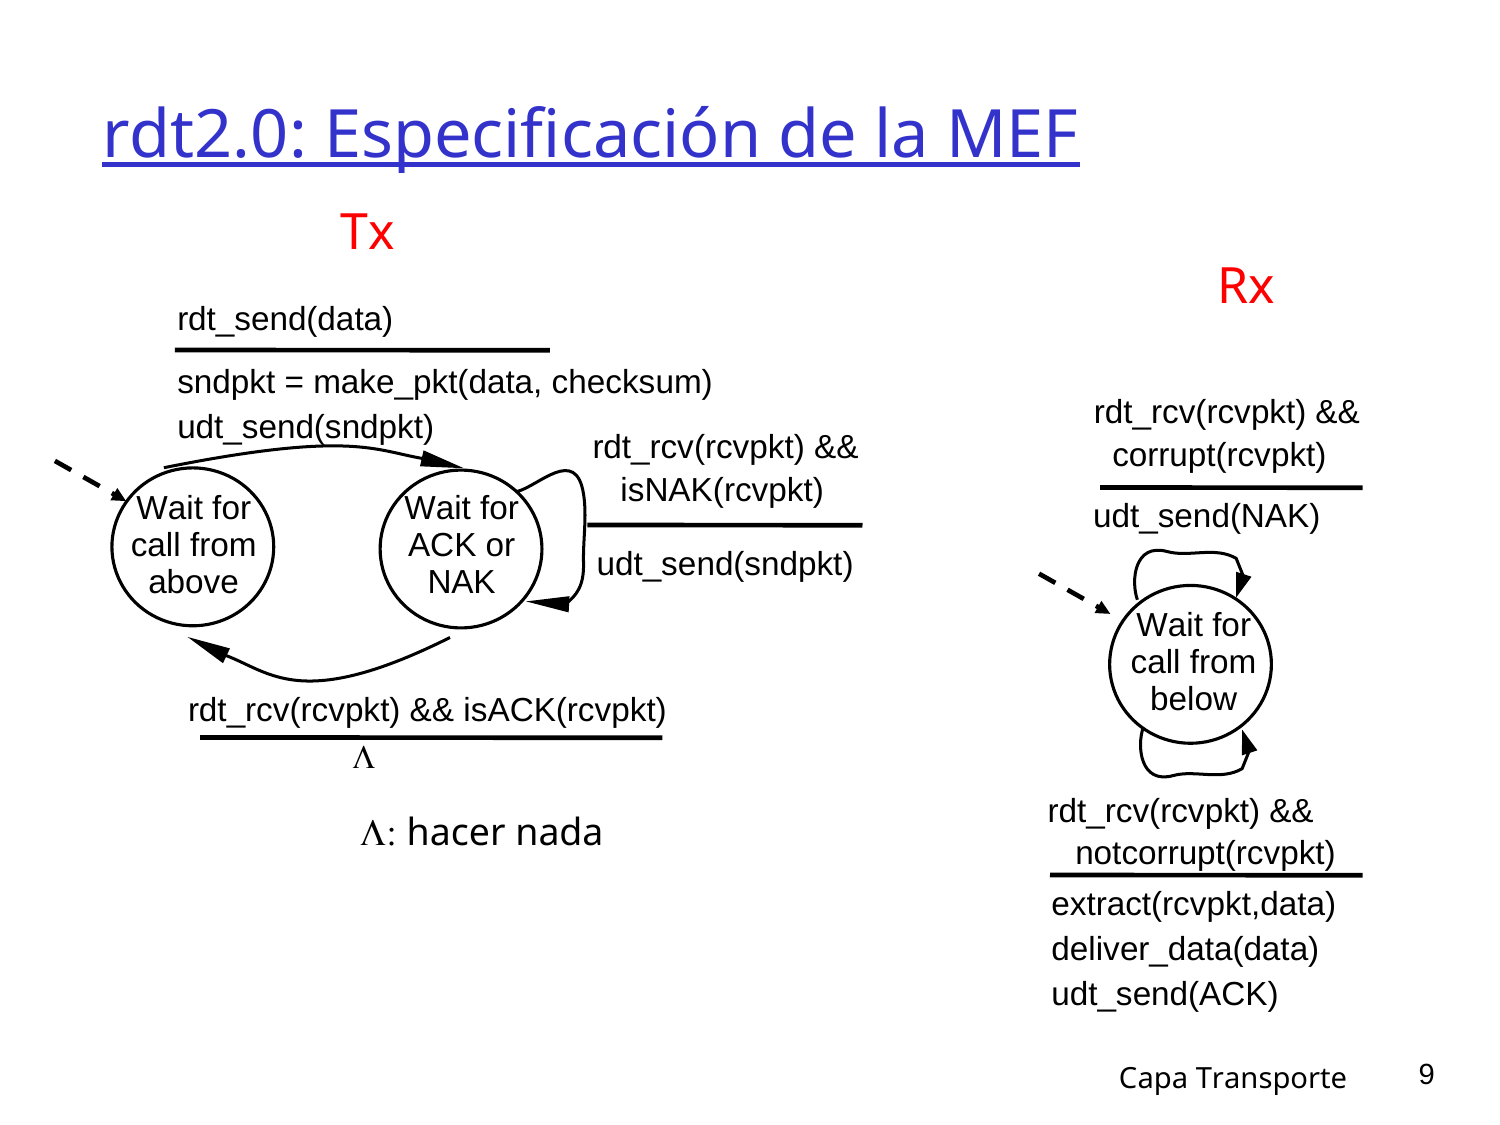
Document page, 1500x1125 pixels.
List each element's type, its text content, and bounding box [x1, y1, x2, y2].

text_box [171, 582, 180, 591]
text_box Tx [325, 188, 410, 273]
text_box [189, 582, 199, 591]
title rdt2.0: Especificación de la MEF [87, 37, 1363, 225]
text_box  [337, 737, 391, 784]
text_box Wait for call from above [95, 481, 293, 582]
text_box [152, 584, 161, 591]
text_box rdt_rcv(rcvpkt) && isNAK(rcvpkt)‏ [577, 421, 921, 526]
text_box udt_send(sndpkt)‏ [581, 531, 872, 598]
text_box [120, 582, 266, 626]
text_box rdt_rcv(rcvpkt) && isACK(rcvpkt)‏ [173, 678, 756, 726]
text_box Wait for call from below [1095, 599, 1293, 700]
text_box [148, 467, 238, 481]
text_box Wait for ACK or NAK [373, 482, 550, 583]
text_box [1155, 700, 1164, 708]
text_box Rx [1202, 242, 1290, 327]
text_box [1118, 700, 1263, 744]
text_box extract(rcvpkt,data)‏ deliver_data(data)‏ udt_send(ACK)‏ [1036, 871, 1389, 974]
text_box sndpkt = make_pkt(data, checksum)‏ udt_send(sndpkt)‏ [162, 349, 761, 416]
text_box udt_send(NAK)‏ [1078, 484, 1379, 527]
text_box [209, 582, 214, 590]
text_box  hacer nada [345, 798, 619, 865]
text_box [1198, 700, 1208, 708]
text_box rdt_rcv(rcvpkt) && notcorrupt(rcvpkt)‏ [1032, 784, 1387, 900]
text_box [1145, 585, 1236, 599]
text_box [418, 470, 504, 482]
text_box rdt_rcv(rcvpkt) && corrupt(rcvpkt)‏ [1079, 385, 1394, 438]
text_box [388, 583, 535, 628]
text_box rdt_send(data)‏ [162, 287, 533, 358]
